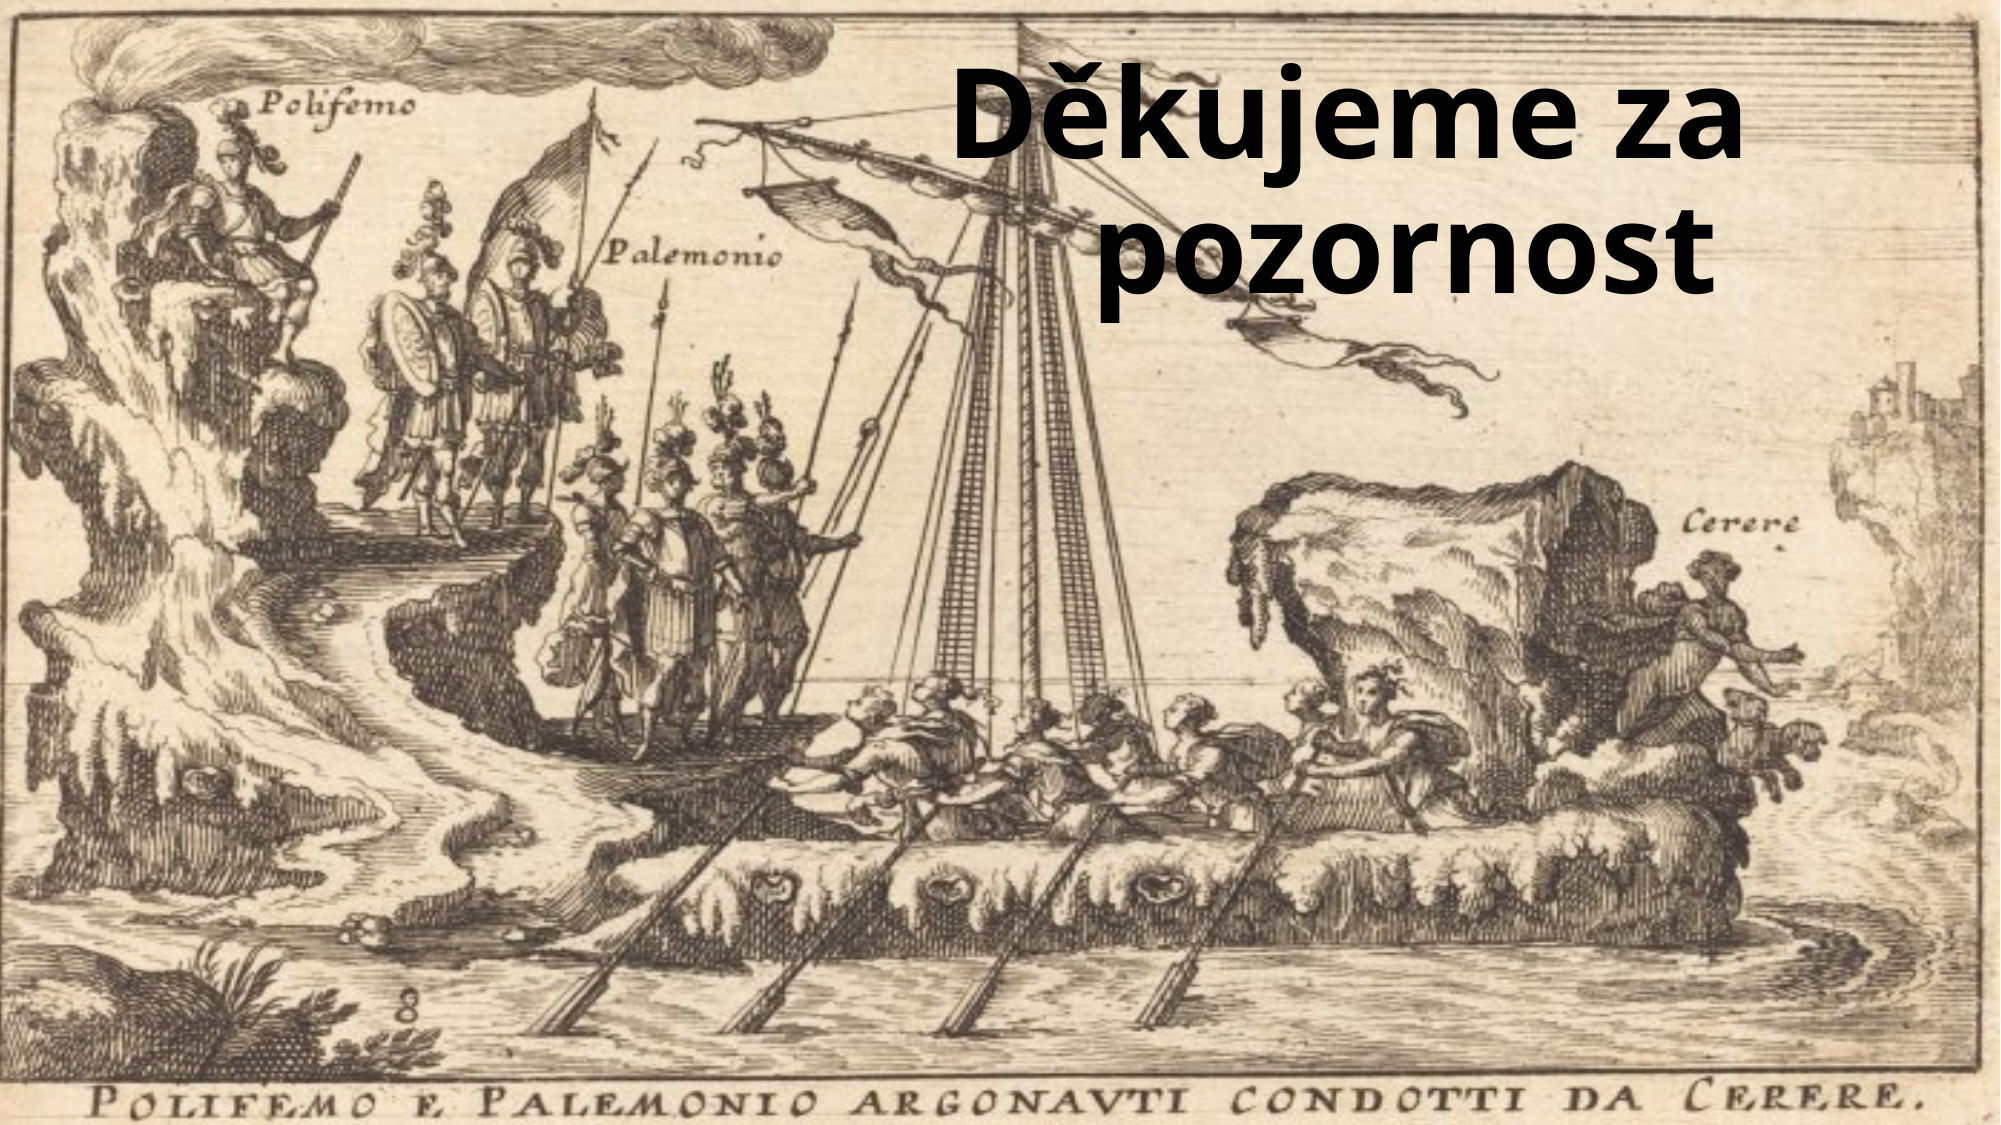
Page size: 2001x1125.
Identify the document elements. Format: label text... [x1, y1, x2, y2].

title Děkujeme za pozornost [931, 0, 1984, 328]
picture [0, 0, 2000, 1125]
